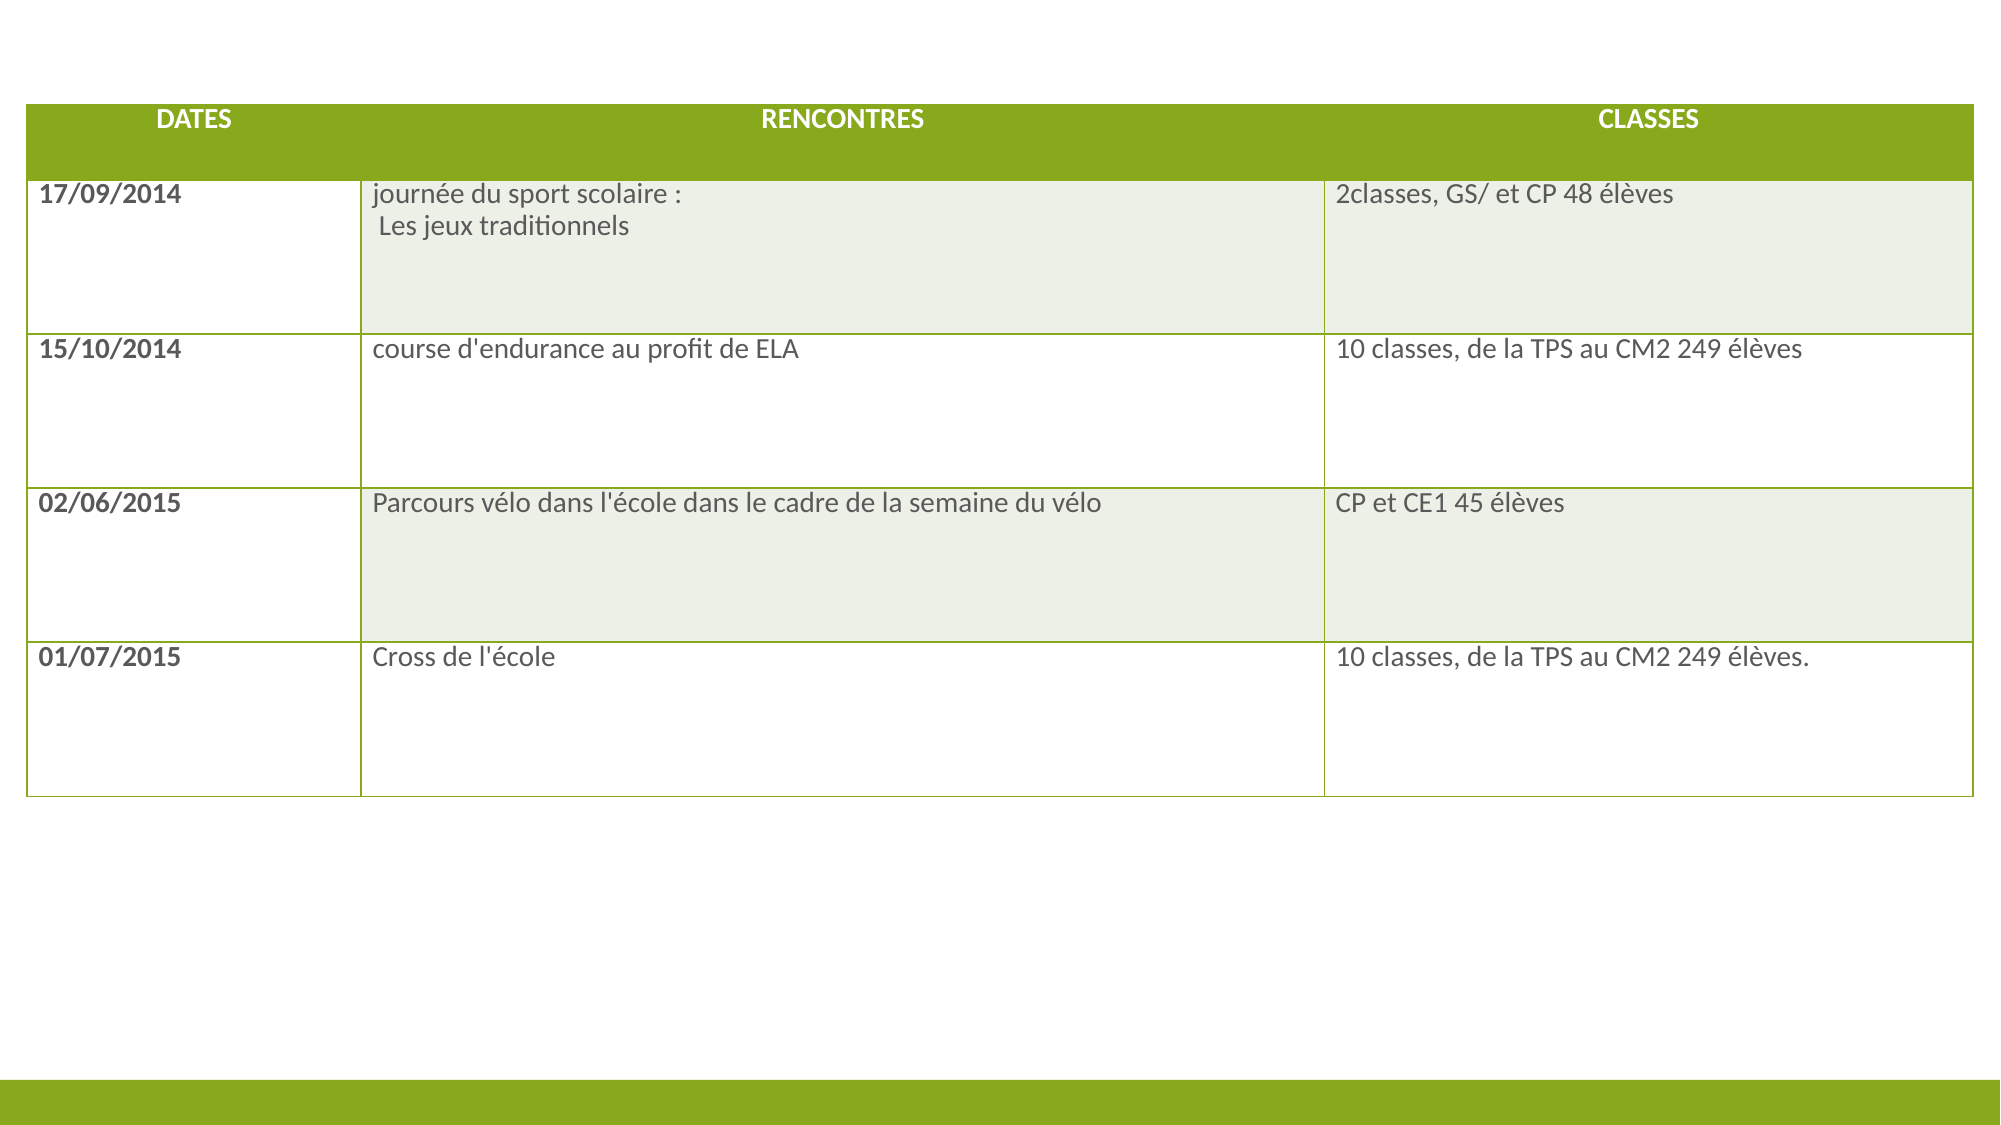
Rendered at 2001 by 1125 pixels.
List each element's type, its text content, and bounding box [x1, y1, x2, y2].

table_cell 02/06/2015 [28, 489, 360, 641]
table_cell Parcours vélo dans l'école dans le cadre de la semaine du vélo [362, 489, 1324, 641]
table_cell 17/09/2014 [28, 181, 360, 333]
table_cell journée du sport scolaire : Les jeux traditionnels [362, 181, 1324, 333]
table_cell 10 classes, de la TPS au CM2 249 élèves. [1325, 643, 1972, 796]
table_header DATES [28, 105, 360, 179]
table_cell 01/07/2015 [28, 643, 360, 796]
table_cell Cross de l'école [362, 643, 1324, 796]
table_cell 10 classes, de la TPS au CM2 249 élèves [1325, 335, 1972, 487]
table_cell 2classes, GS/ et CP 48 élèves [1325, 181, 1972, 333]
table_header CLASSES [1325, 105, 1972, 179]
table_cell course d'endurance au profit de ELA [362, 335, 1324, 487]
table_cell 15/10/2014 [28, 335, 360, 487]
table_cell CP et CE1 45 élèves [1325, 489, 1972, 641]
table_header RENCONTRES [362, 105, 1324, 179]
